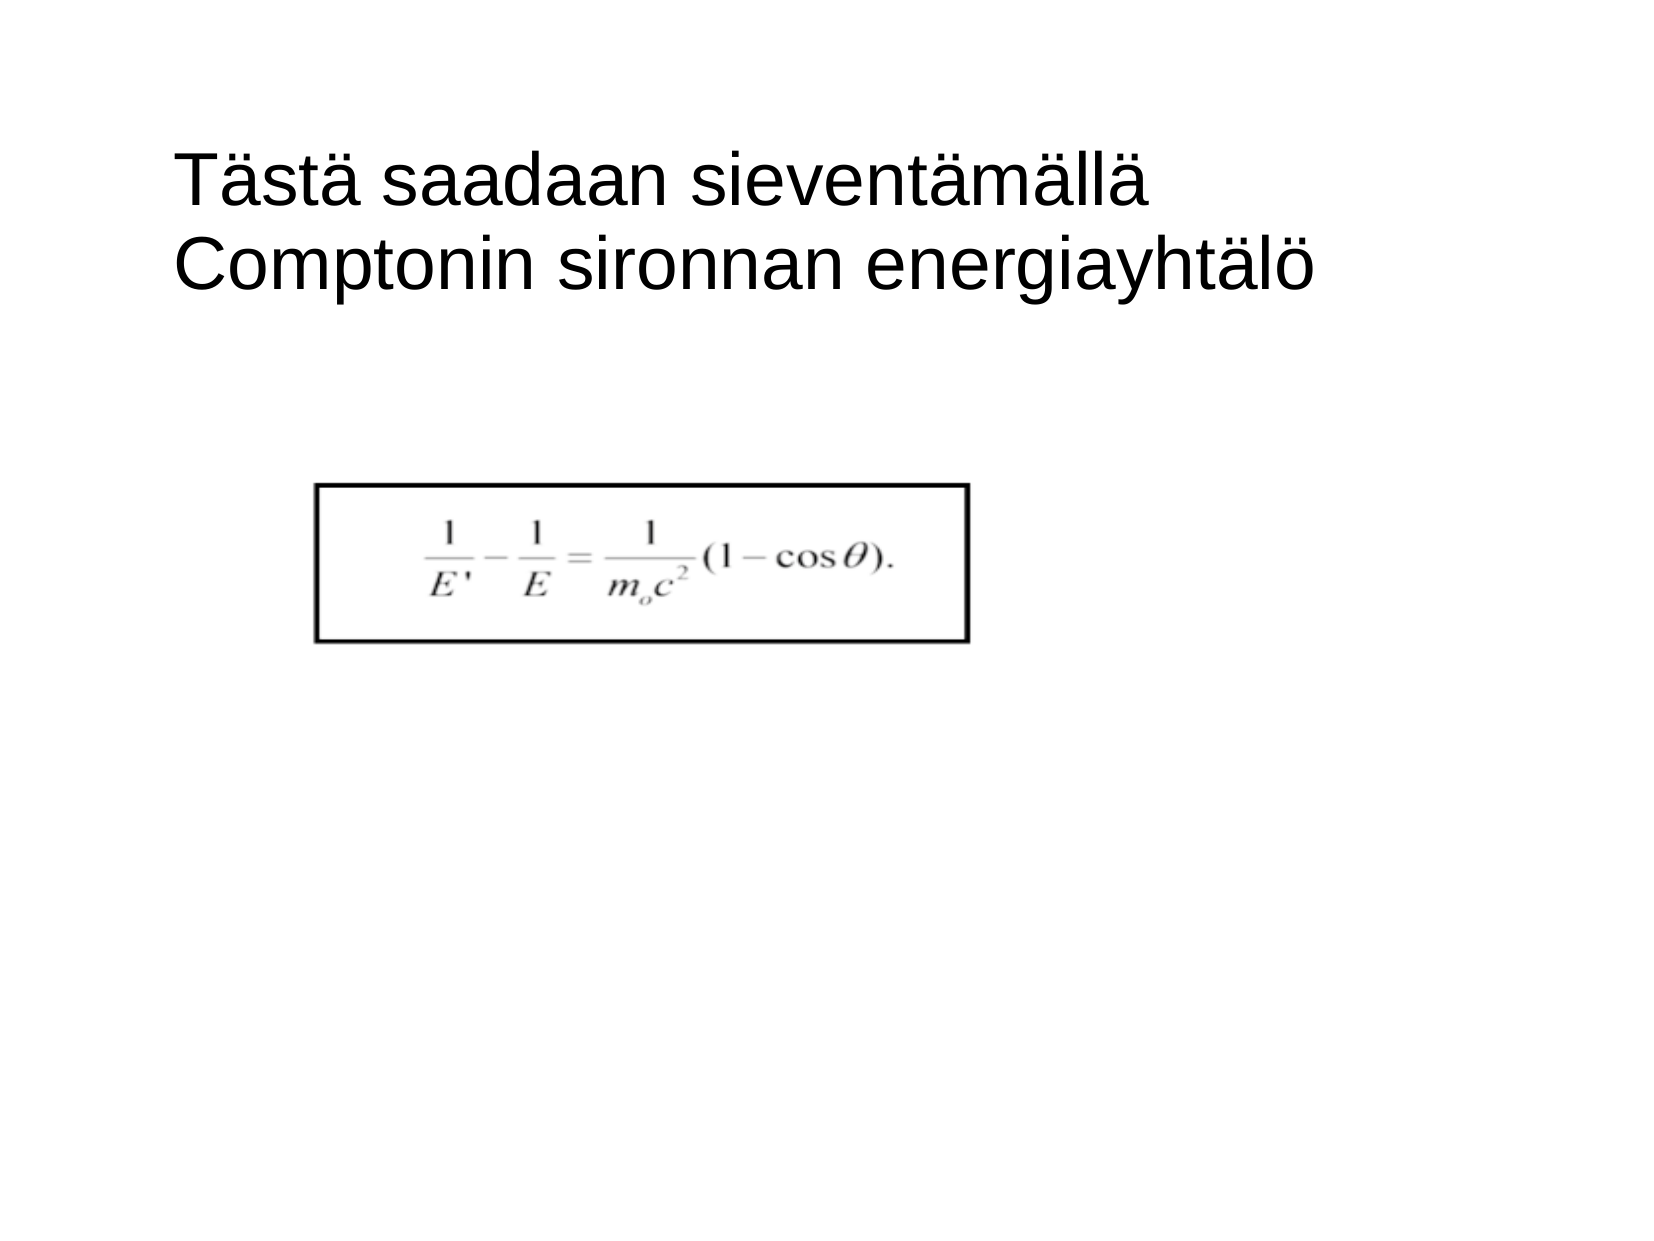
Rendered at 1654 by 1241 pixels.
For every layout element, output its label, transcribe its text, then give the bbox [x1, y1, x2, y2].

text_box Tästä saadaan sieventämällä Comptonin sironnan energiayhtälö [158, 129, 1548, 397]
picture [259, 425, 1032, 697]
